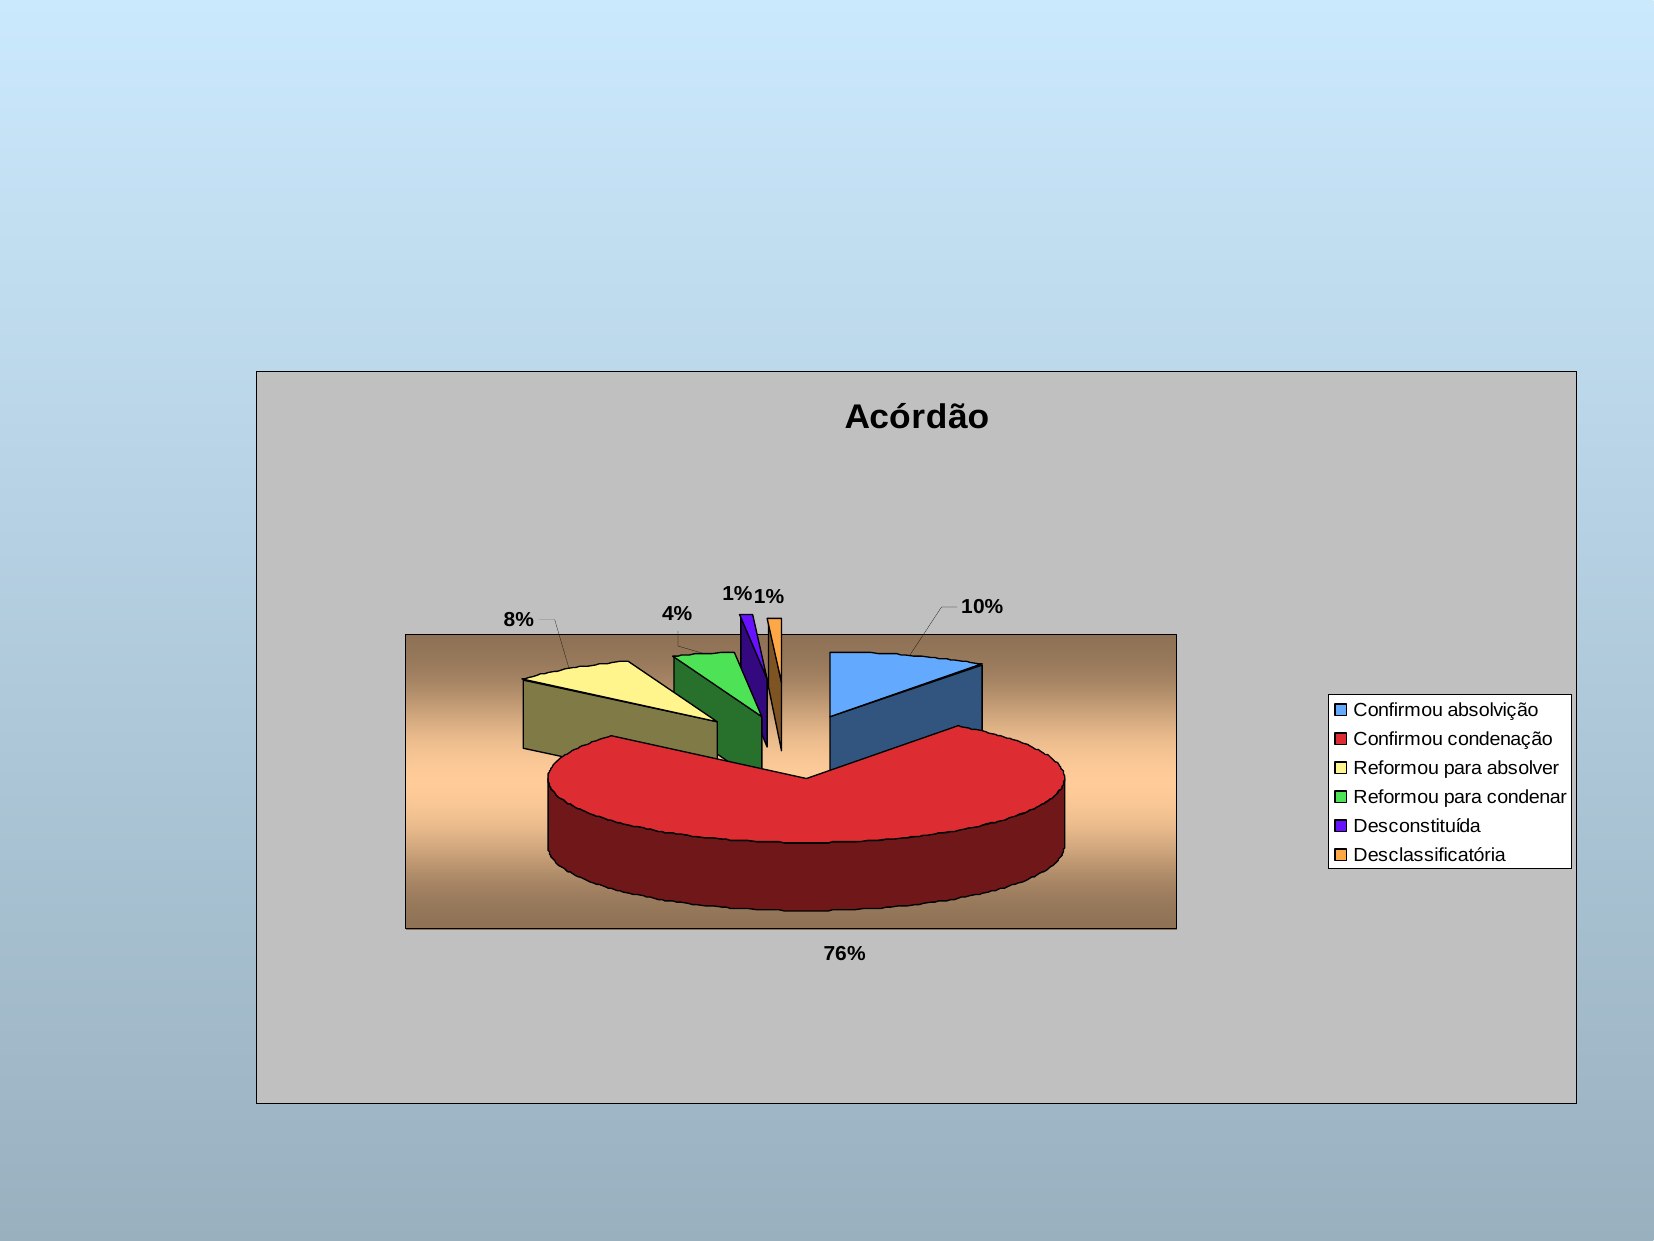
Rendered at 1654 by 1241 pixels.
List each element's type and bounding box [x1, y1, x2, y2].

chart [249, 364, 1585, 1109]
